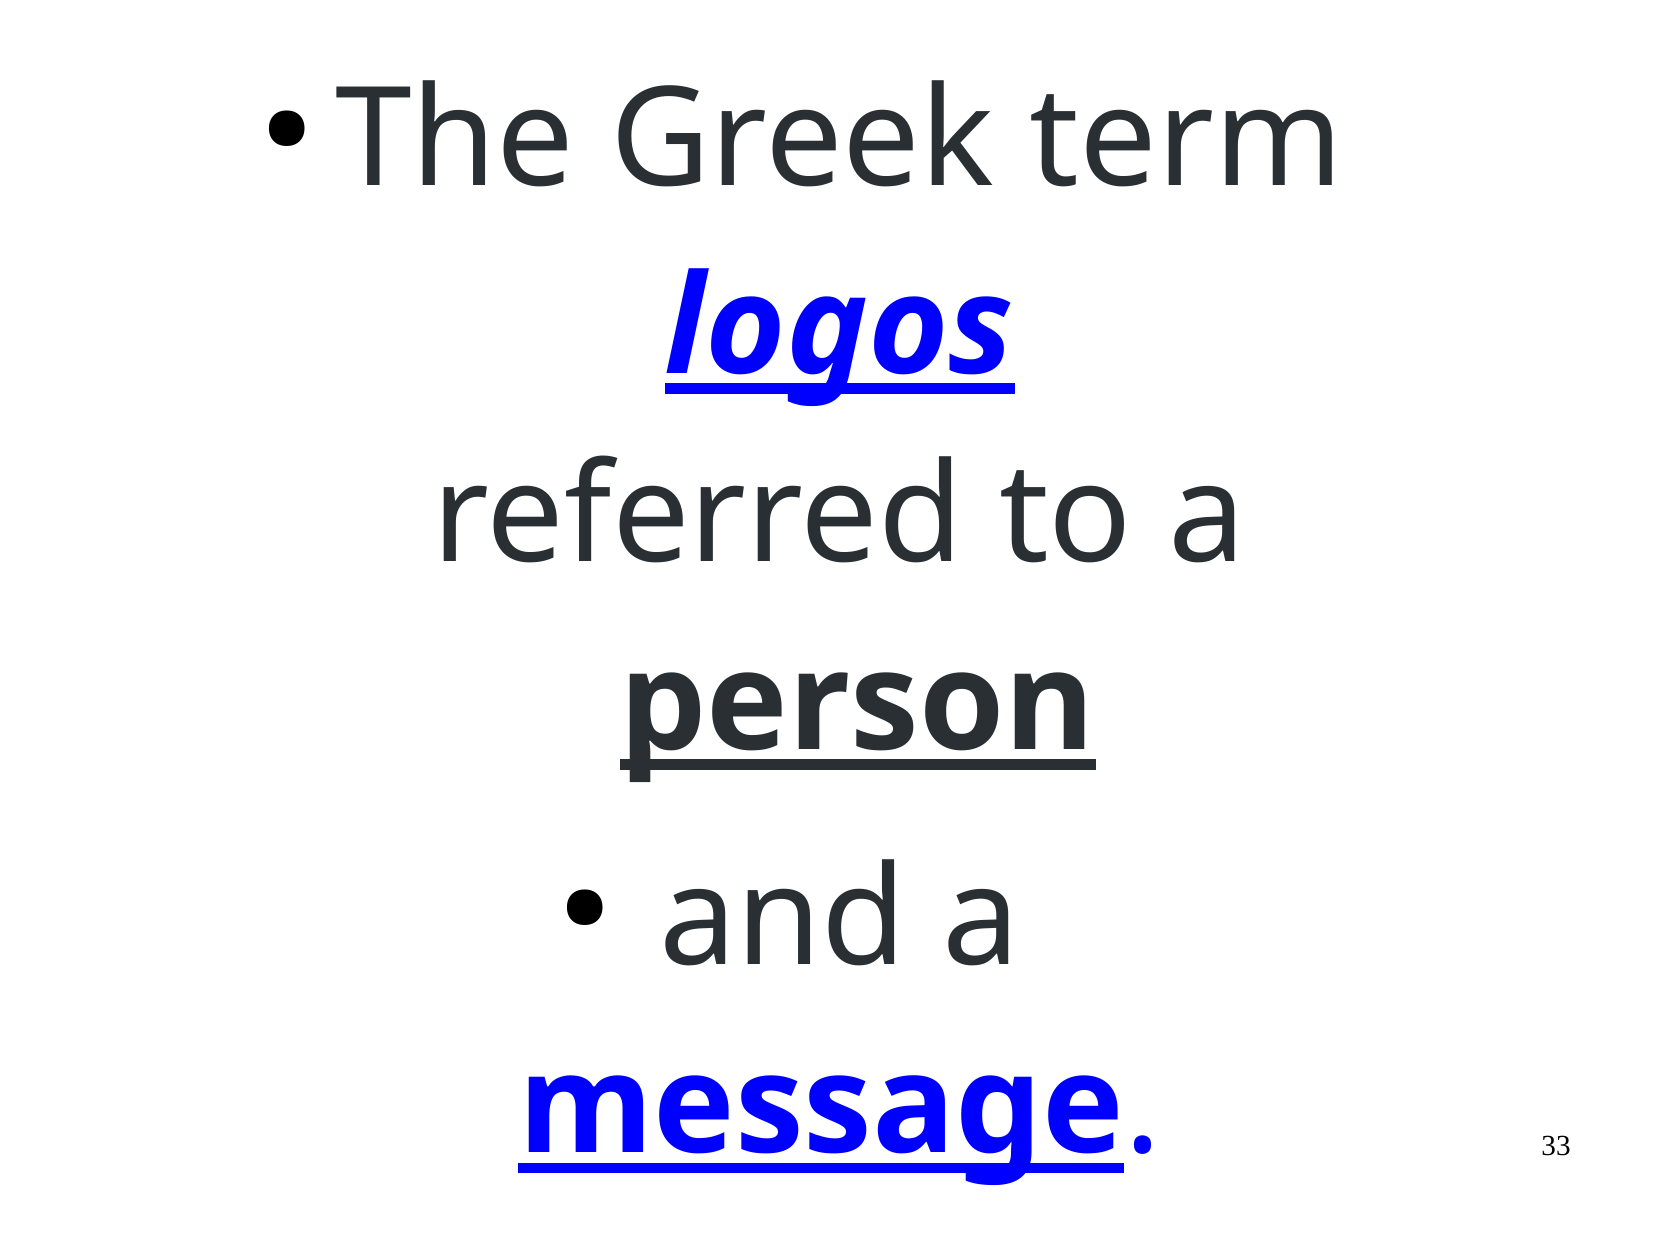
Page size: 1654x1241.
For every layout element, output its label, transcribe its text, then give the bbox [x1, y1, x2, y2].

list The Greek term logos referred to a person and a message. [37, 37, 1613, 1201]
